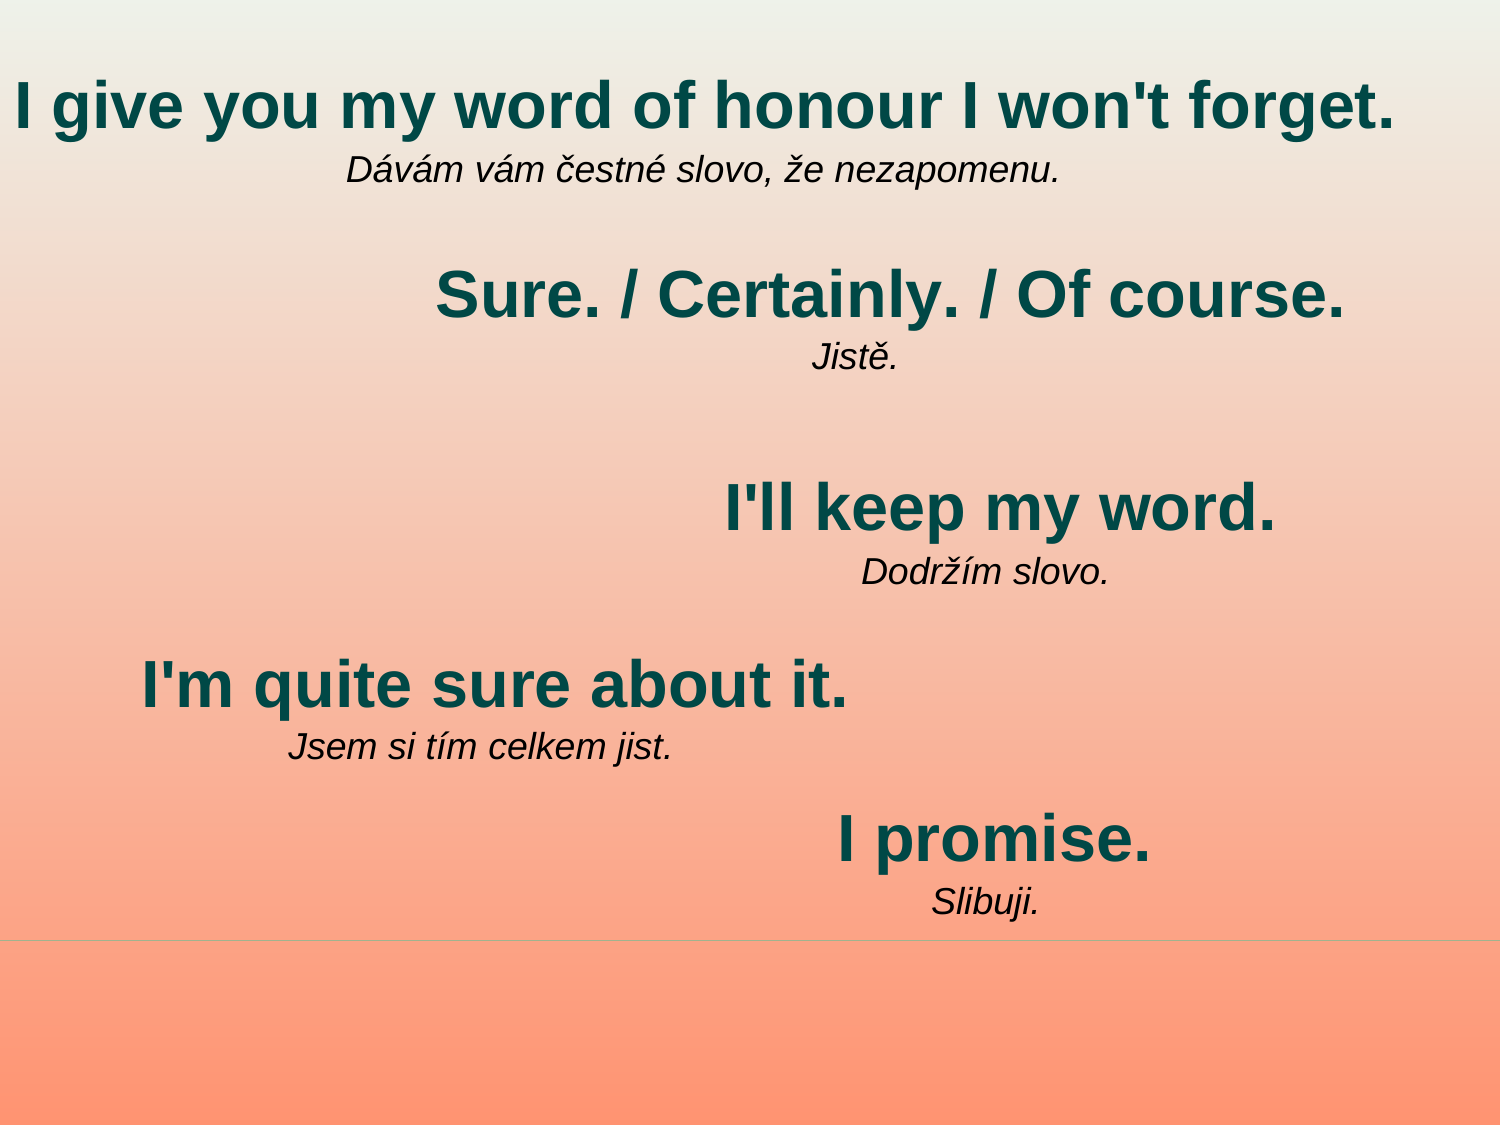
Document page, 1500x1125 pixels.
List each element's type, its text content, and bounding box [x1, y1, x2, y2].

text_box Jsem si tím celkem jist. [273, 714, 689, 775]
text_box Jistě. [797, 324, 915, 386]
text_box I'm quite sure about it. [127, 633, 866, 729]
text_box Sure. / Certainly. / Of course. [420, 243, 1362, 339]
text_box I give you my word of honour I won't forget. [0, 54, 1500, 151]
text_box Dodržím slovo. [846, 538, 1126, 600]
text_box I promise. [822, 786, 1168, 883]
text_box Slibuji. [916, 869, 1057, 931]
text_box Dávám vám čestné slovo, že nezapomenu. [331, 137, 1077, 198]
text_box I'll keep my word. [710, 456, 1293, 552]
